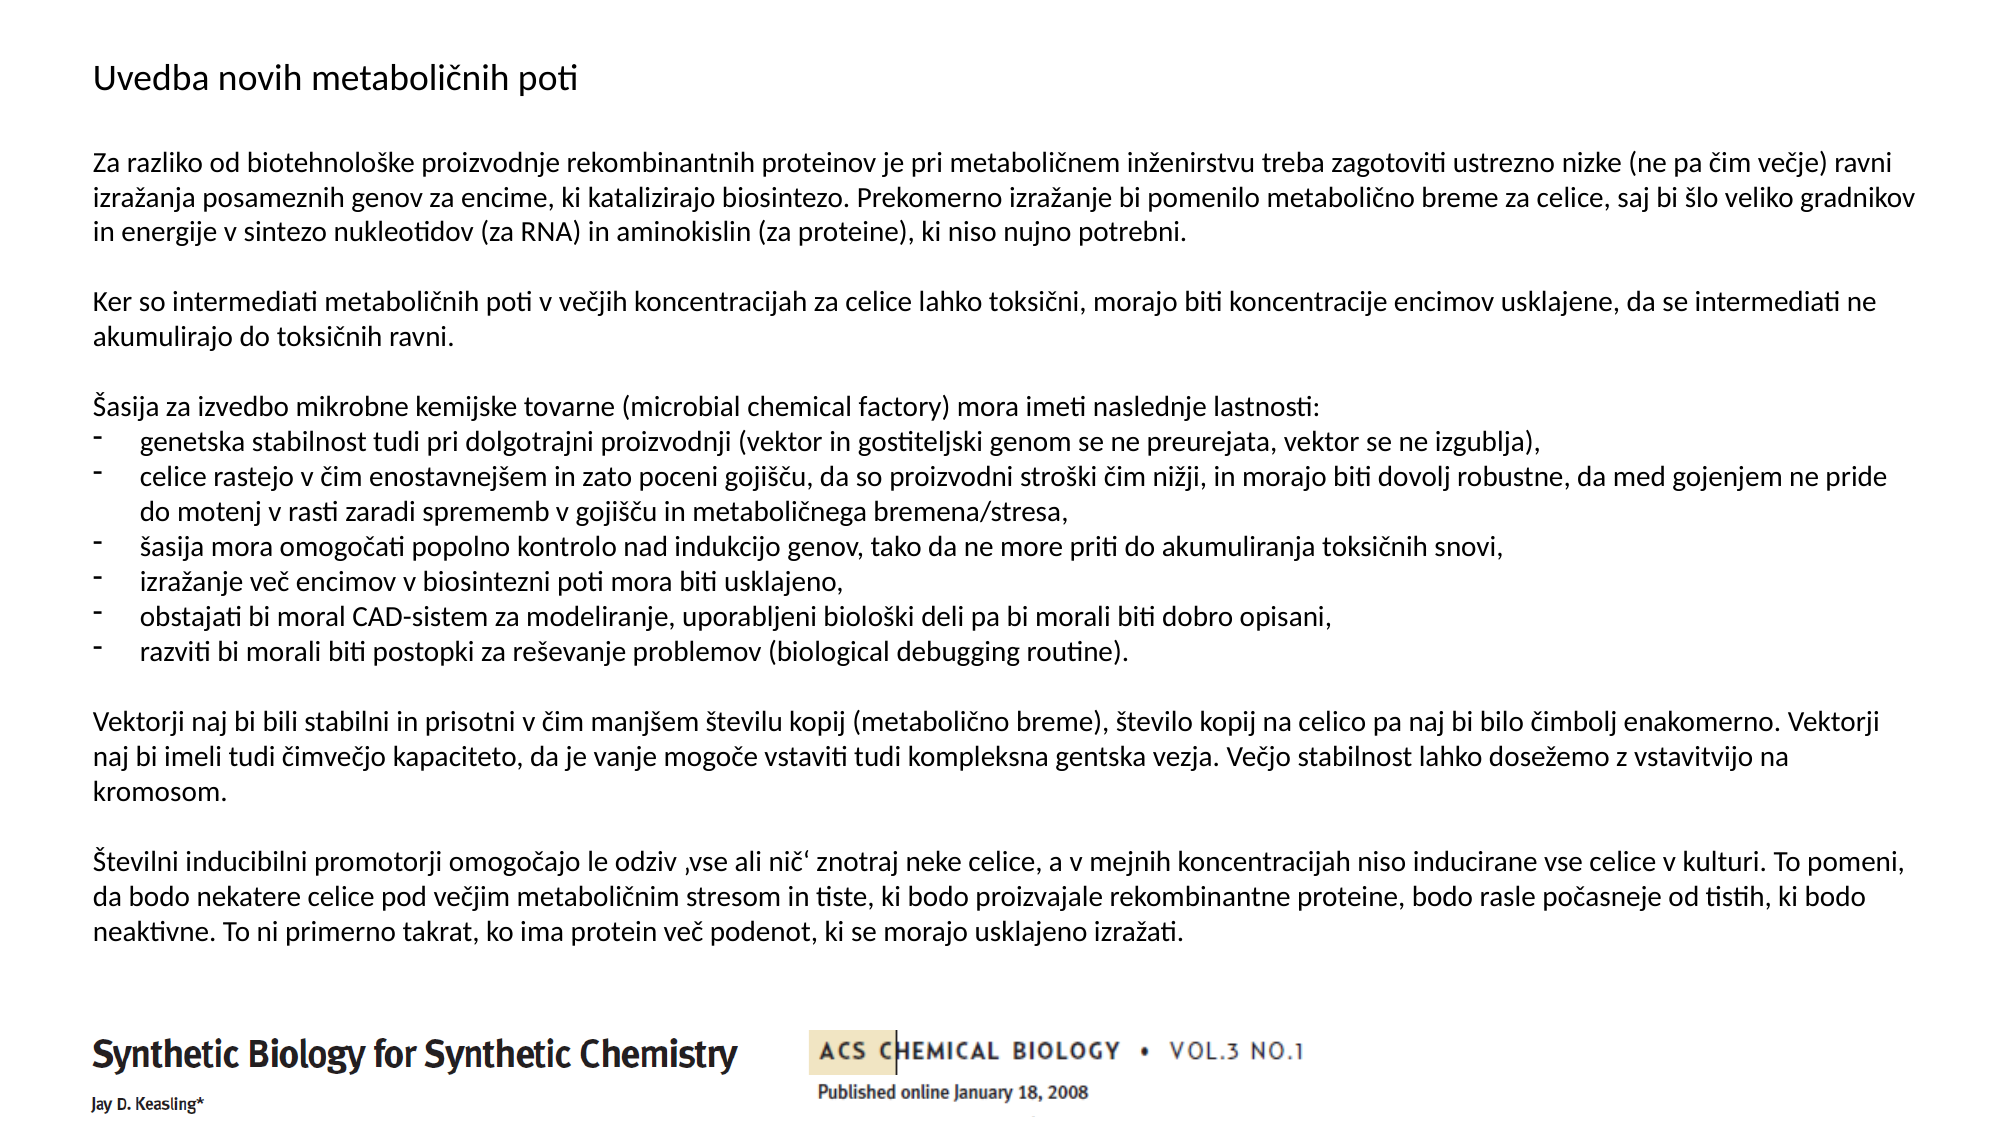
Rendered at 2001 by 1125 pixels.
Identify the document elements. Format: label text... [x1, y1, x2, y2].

text_box Uvedba novih metaboličnih poti Za razliko od biotehnološke proizvodnje rekombinantnih proteinov je pri metaboličnem inženirstvu treba zagotoviti ustrezno nizke (ne pa čim večje) ravni izražanja posameznih genov za encime, ki katalizirajo biosintezo. Prekomerno izražanje bi pomenilo metabolično breme za celice, saj bi šlo veliko gradnikov in energije v sintezo nukleotidov (za RNA) in aminokislin (za proteine), ki niso nujno potrebni. Ker so intermediati metaboličnih poti v večjih koncentracijah za celice lahko toksični, morajo biti koncentracije encimov usklajene, da se intermediati ne akumulirajo do toksičnih ravni. Šasija za izvedbo mikrobne kemijske tovarne (microbial chemical factory) mora imeti naslednje lastnosti: genetska stabilnost tudi pri dolgotrajni proizvodnji (vektor in gostiteljski genom se ne preurejata, vektor se ne izgublja), celice rastejo v čim enostavnejšem in zato poceni gojišču, da so proizvodni stroški čim nižji, in morajo biti dovolj robustne, da med gojenjem ne pride do motenj v rasti zaradi sprememb v gojišču in metaboličnega bremena/stresa, šasija mora omogočati popolno kontrolo nad indukcijo genov, tako da ne more priti do akumuliranja toksičnih snovi, izražanje več encimov v biosintezni poti mora biti usklajeno, obstajati bi moral CAD-sistem za modeliranje, uporabljeni biološki deli pa bi morali biti dobro opisani, razviti bi morali biti postopki za reševanje problemov (biological debugging routine). Vektorji naj bi bili stabilni in prisotni v čim manjšem številu kopij (metabolično breme), število kopij na celico pa naj bi bilo čimbolj enakomerno. Vektorji naj bi imeli tudi čimvečjo kapaciteto, da je vanje mogoče vstaviti tudi kompleksna gentska vezja. Večjo stabilnost lahko dosežemo z vstavitvijo na kromosom. Številni inducibilni promotorji omogočajo le odziv ‚vse ali nič‘ znotraj neke celice, a v mejnih koncentracijah niso inducirane vse celice v kulturi. To pomeni, da bodo nekatere celice pod večjim metaboličnim stresom in tiste, ki bodo proizvajale rekombinantne proteine, bodo rasle počasneje od tistih, ki bodo neaktivne. To ni primerno takrat, ko ima protein več podenot, ki se morajo usklajeno izražati. [78, 45, 1932, 955]
picture [808, 1080, 1104, 1117]
picture [78, 1030, 749, 1114]
picture [808, 1030, 1319, 1075]
